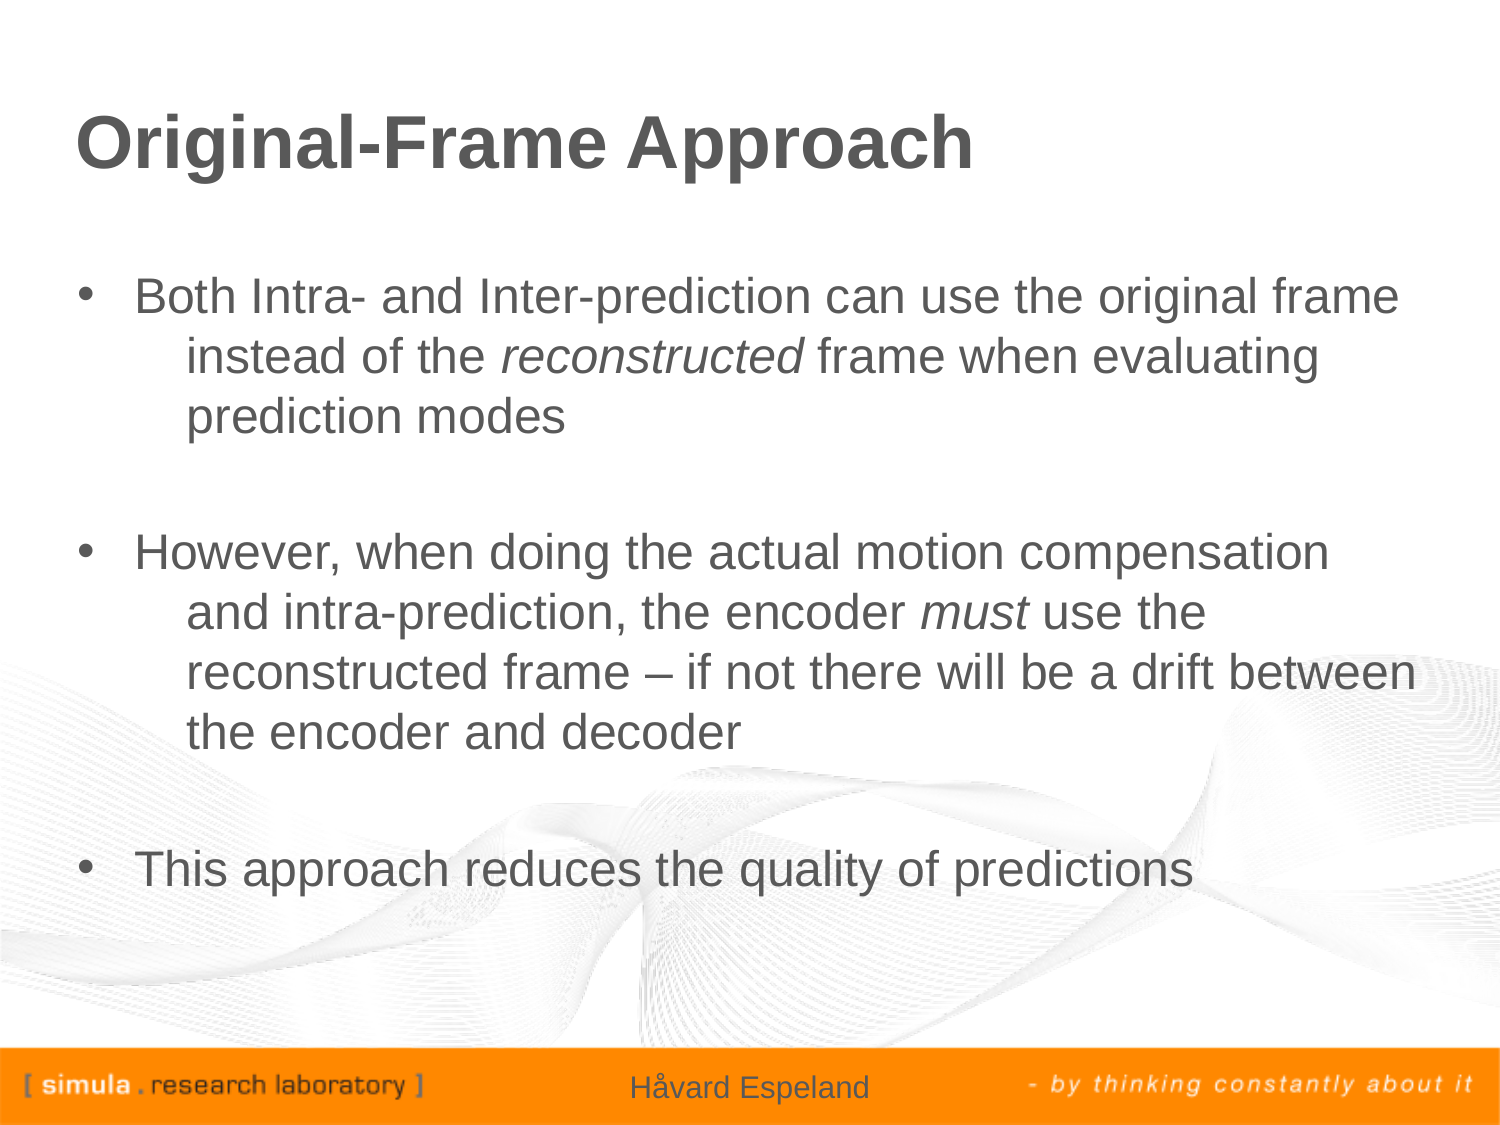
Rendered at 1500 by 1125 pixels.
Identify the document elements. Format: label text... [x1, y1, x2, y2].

picture [0, 654, 1500, 1125]
title Original-Frame Approach [75, 44, 1425, 233]
list Both Intra- and Inter-prediction can use the original frame instead of the reconstructed frame when evaluating prediction modes However, when doing the actual motion compensation and intra-prediction, the encoder must use the reconstructed frame – if not there will be a drift between the encoder and decoder This approach reduces the quality of predictions [75, 263, 1425, 916]
